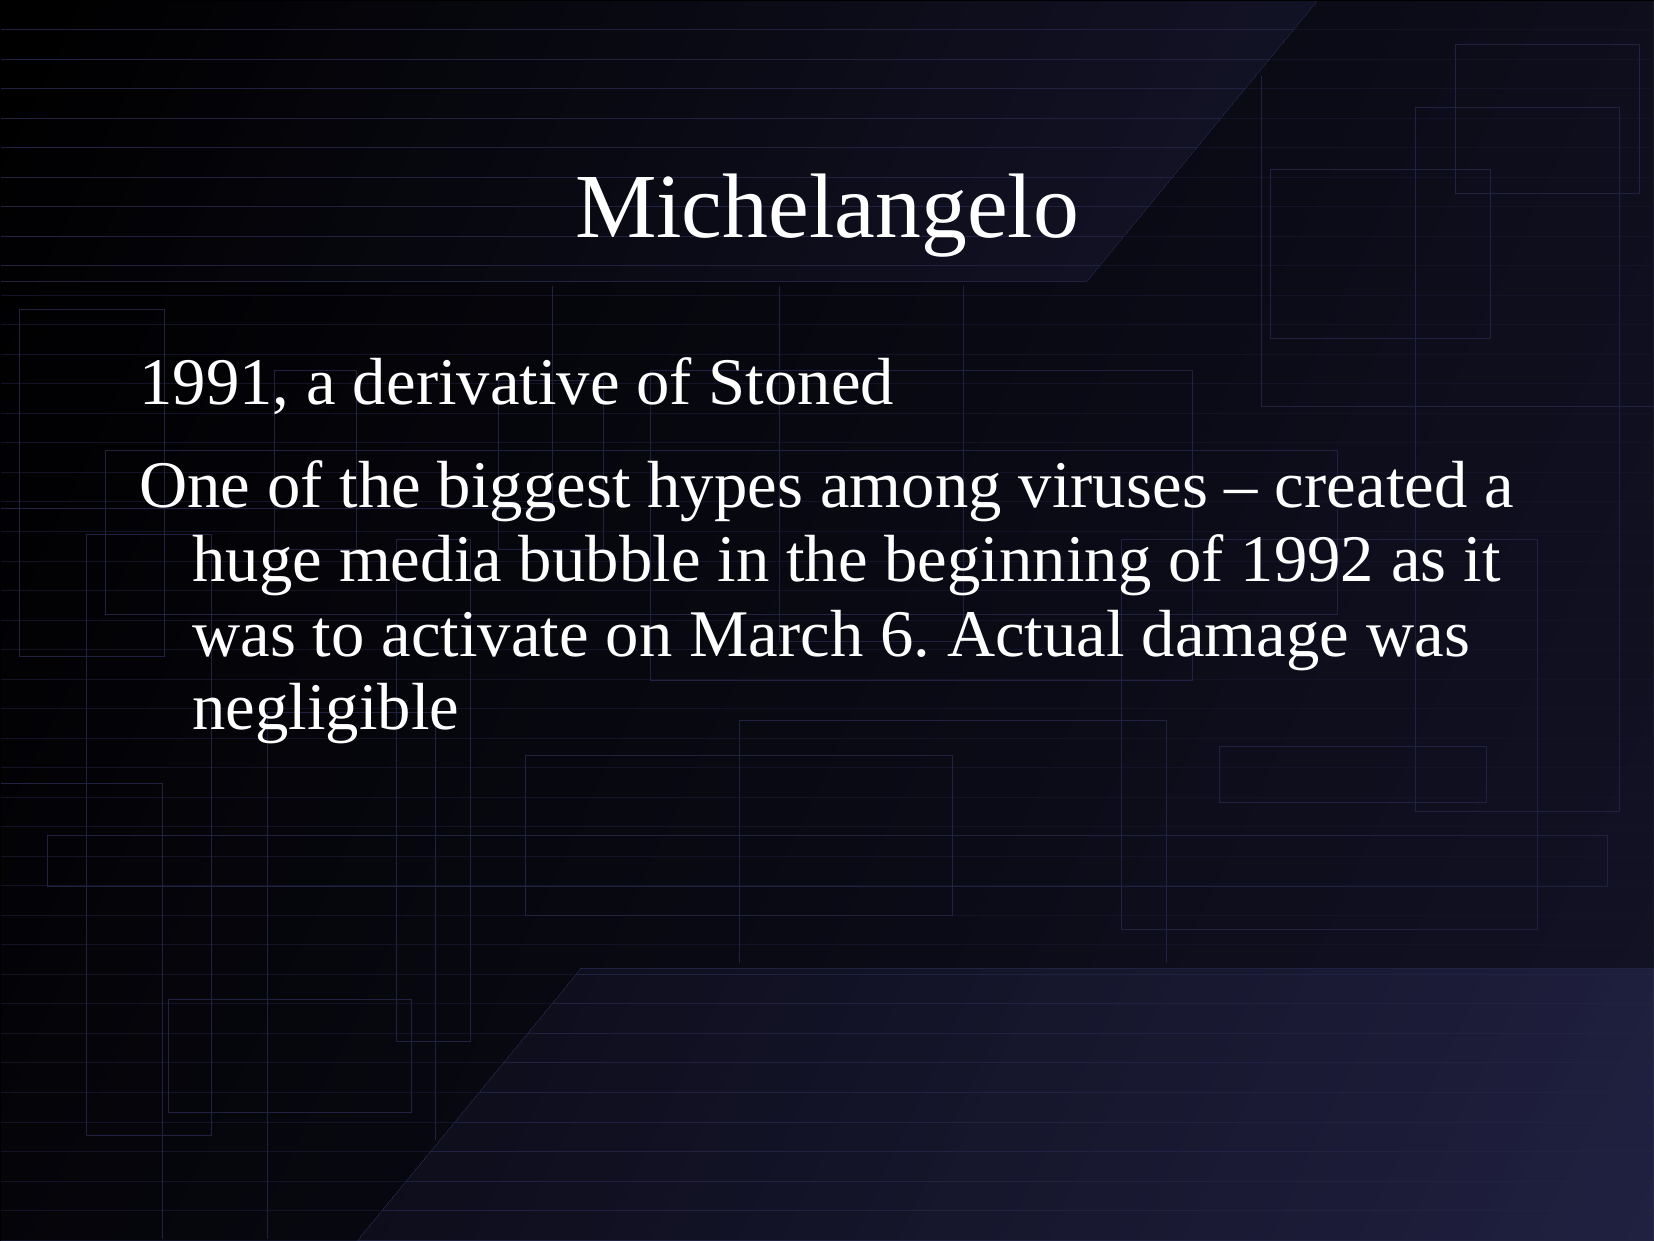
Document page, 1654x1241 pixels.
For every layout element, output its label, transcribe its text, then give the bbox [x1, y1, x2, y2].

title Michelangelo [121, 102, 1534, 311]
list 1991, a derivative of Stoned One of the biggest hypes among viruses – created a huge media bubble in the beginning of 1992 as it was to activate on March 6. Actual damage was negligible [121, 344, 1534, 1127]
